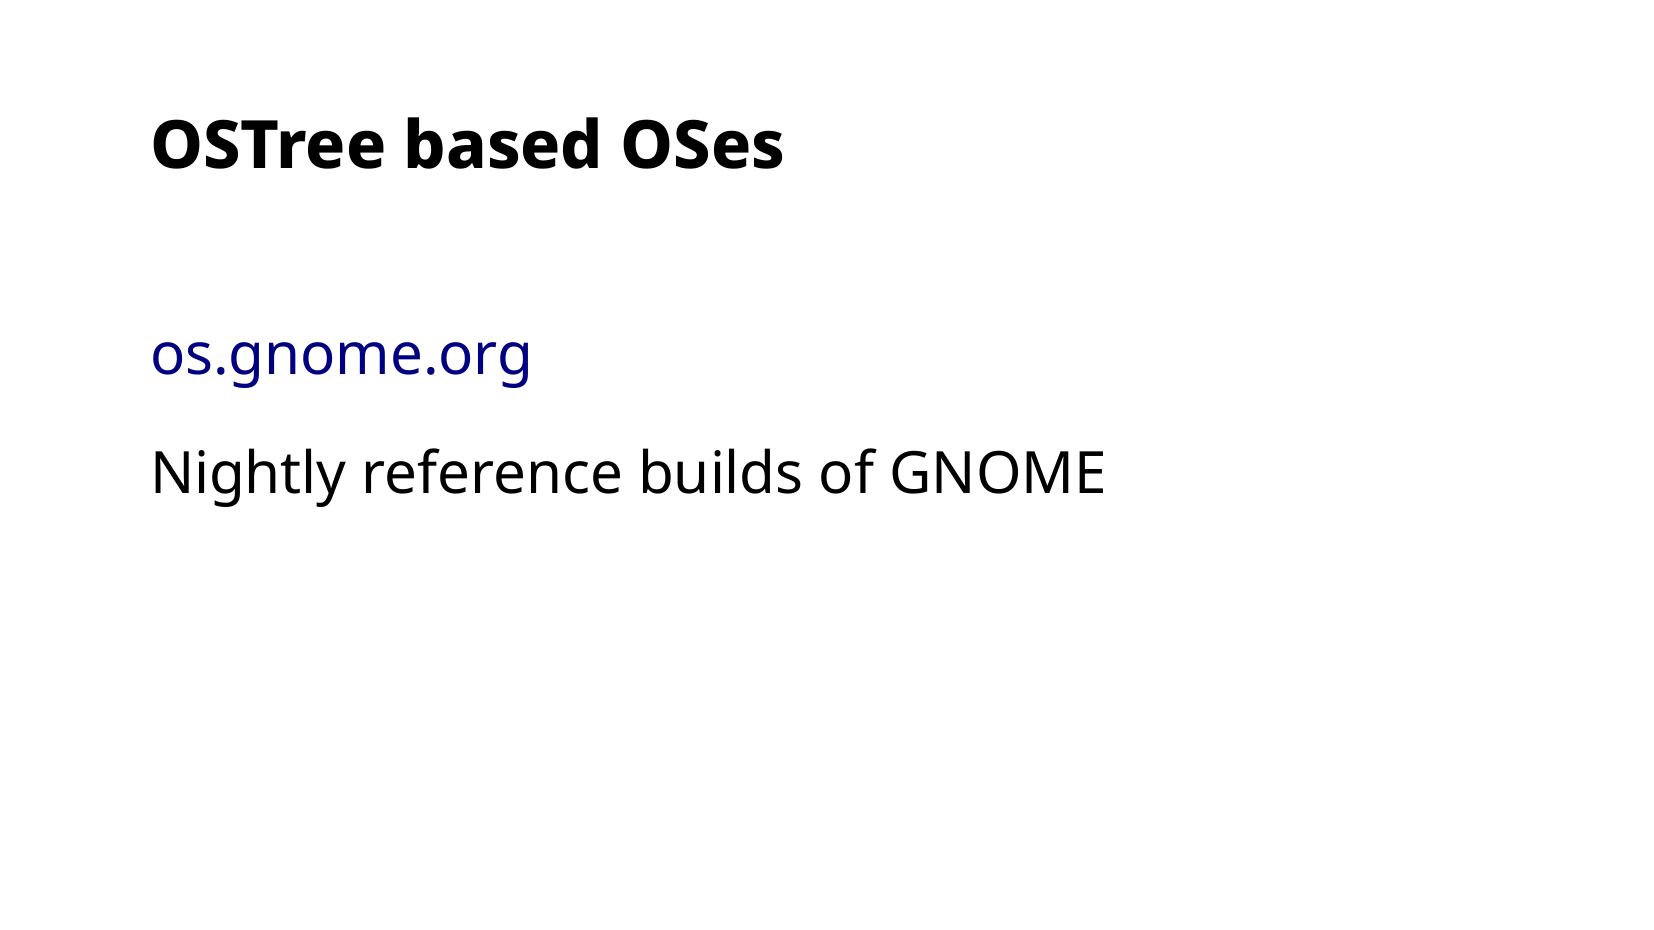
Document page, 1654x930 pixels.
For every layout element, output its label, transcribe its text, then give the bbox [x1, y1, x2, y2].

title OSTree based OSes [150, 107, 1501, 188]
subtitle os.gnome.org Nightly reference builds of GNOME [150, 272, 1501, 812]
